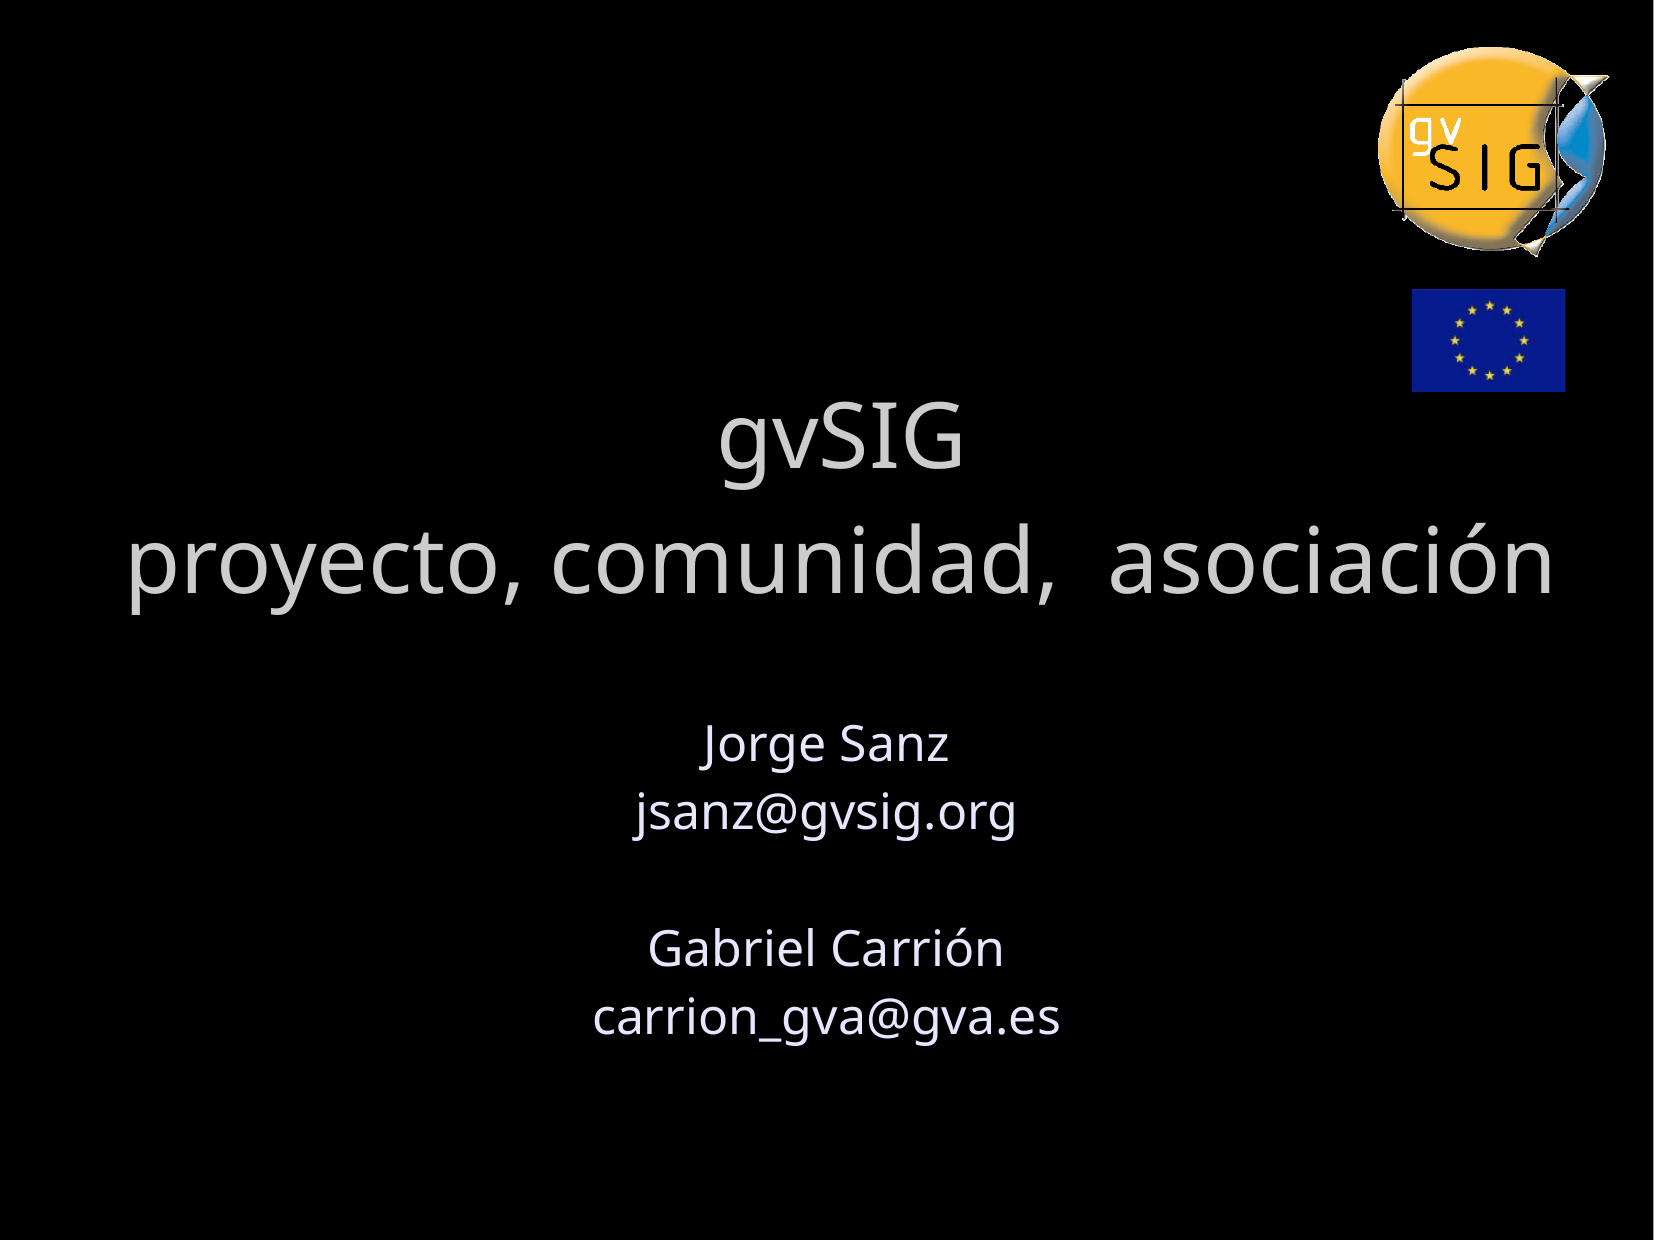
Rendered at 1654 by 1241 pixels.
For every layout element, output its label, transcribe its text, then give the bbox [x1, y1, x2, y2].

title gvSIG proyecto, comunidad, asociación [44, 382, 1639, 609]
picture [1373, 44, 1610, 258]
picture [1412, 289, 1565, 392]
subtitle Jorge Sanz jsanz@gvsig.org Gabriel Carrión carrion_gva@gva.es [82, 634, 1571, 1123]
